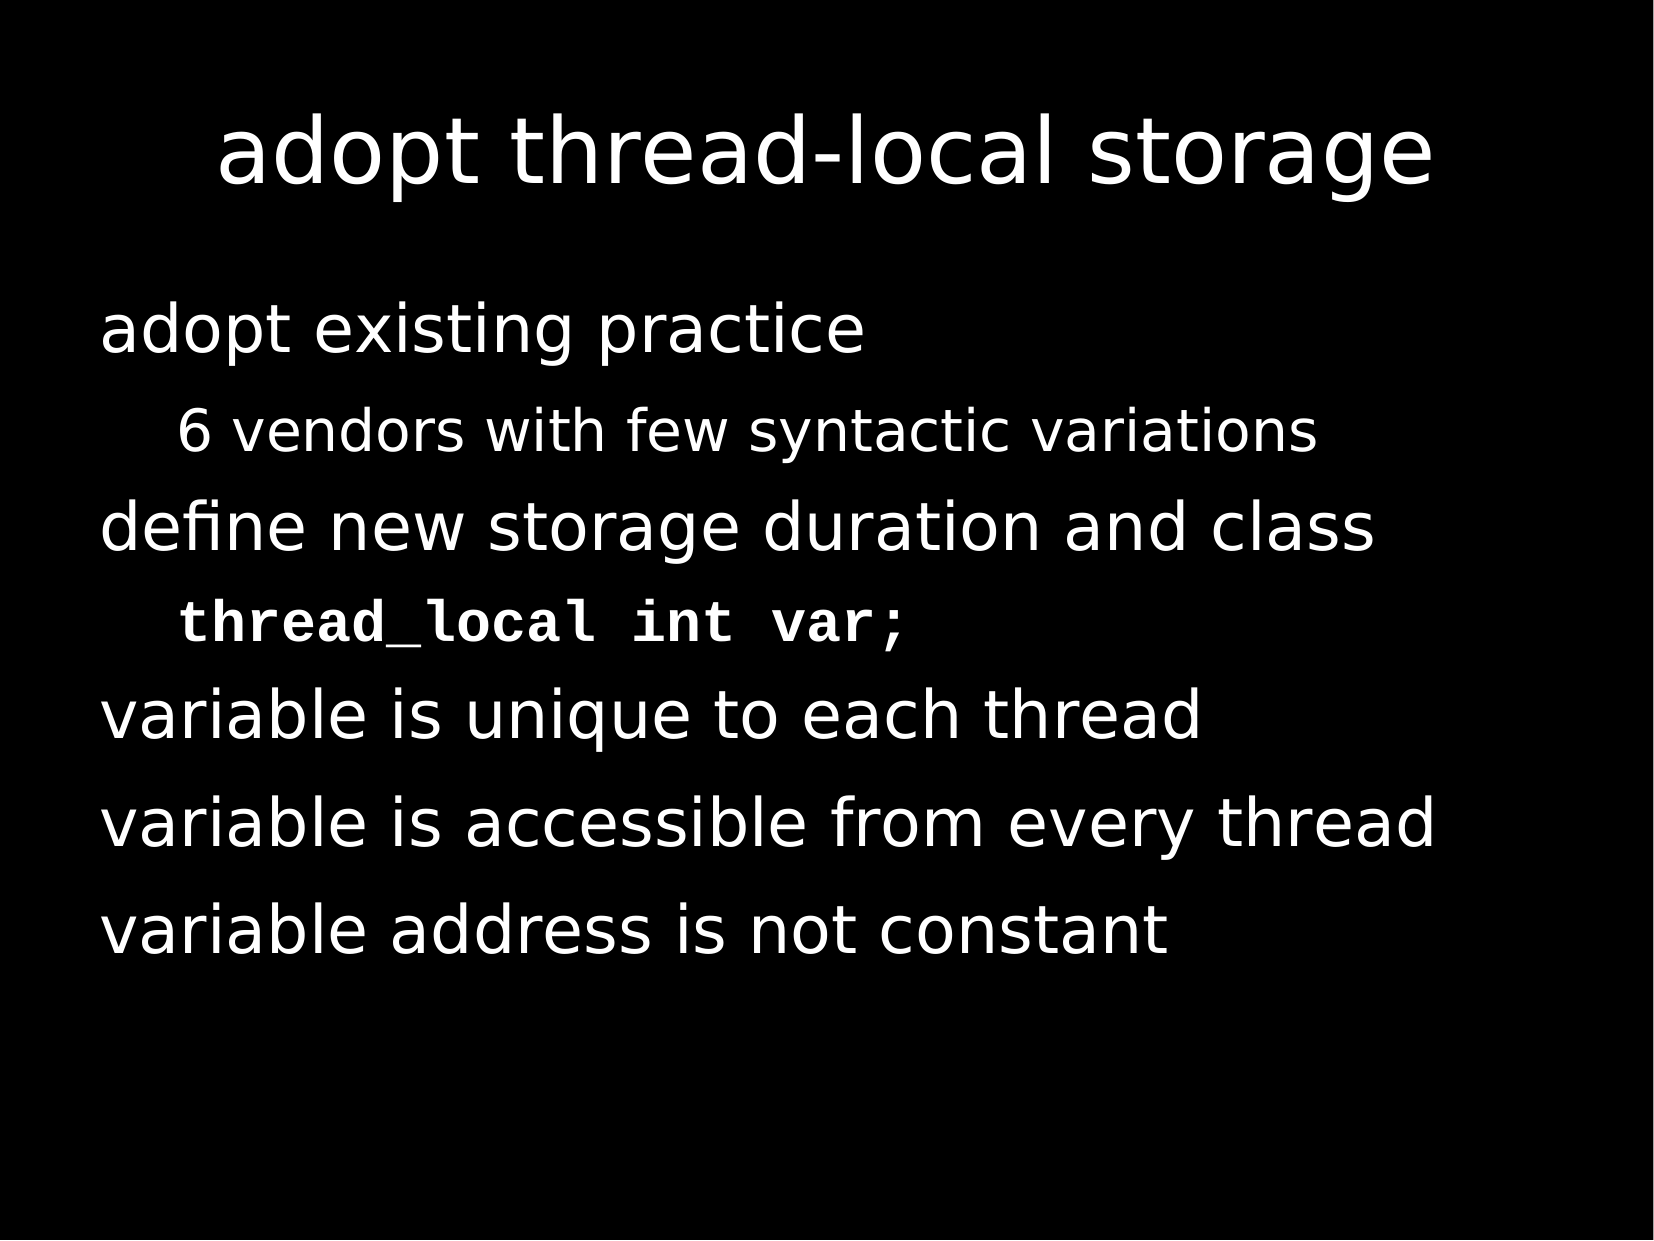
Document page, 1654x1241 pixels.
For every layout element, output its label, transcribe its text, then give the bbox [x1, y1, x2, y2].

list adopt existing practice 6 vendors with few syntactic variations define new storage duration and class thread_local int var; variable is unique to each thread variable is accessible from every thread variable address is not constant [82, 290, 1571, 989]
title adopt thread-local storage [82, 99, 1571, 207]
